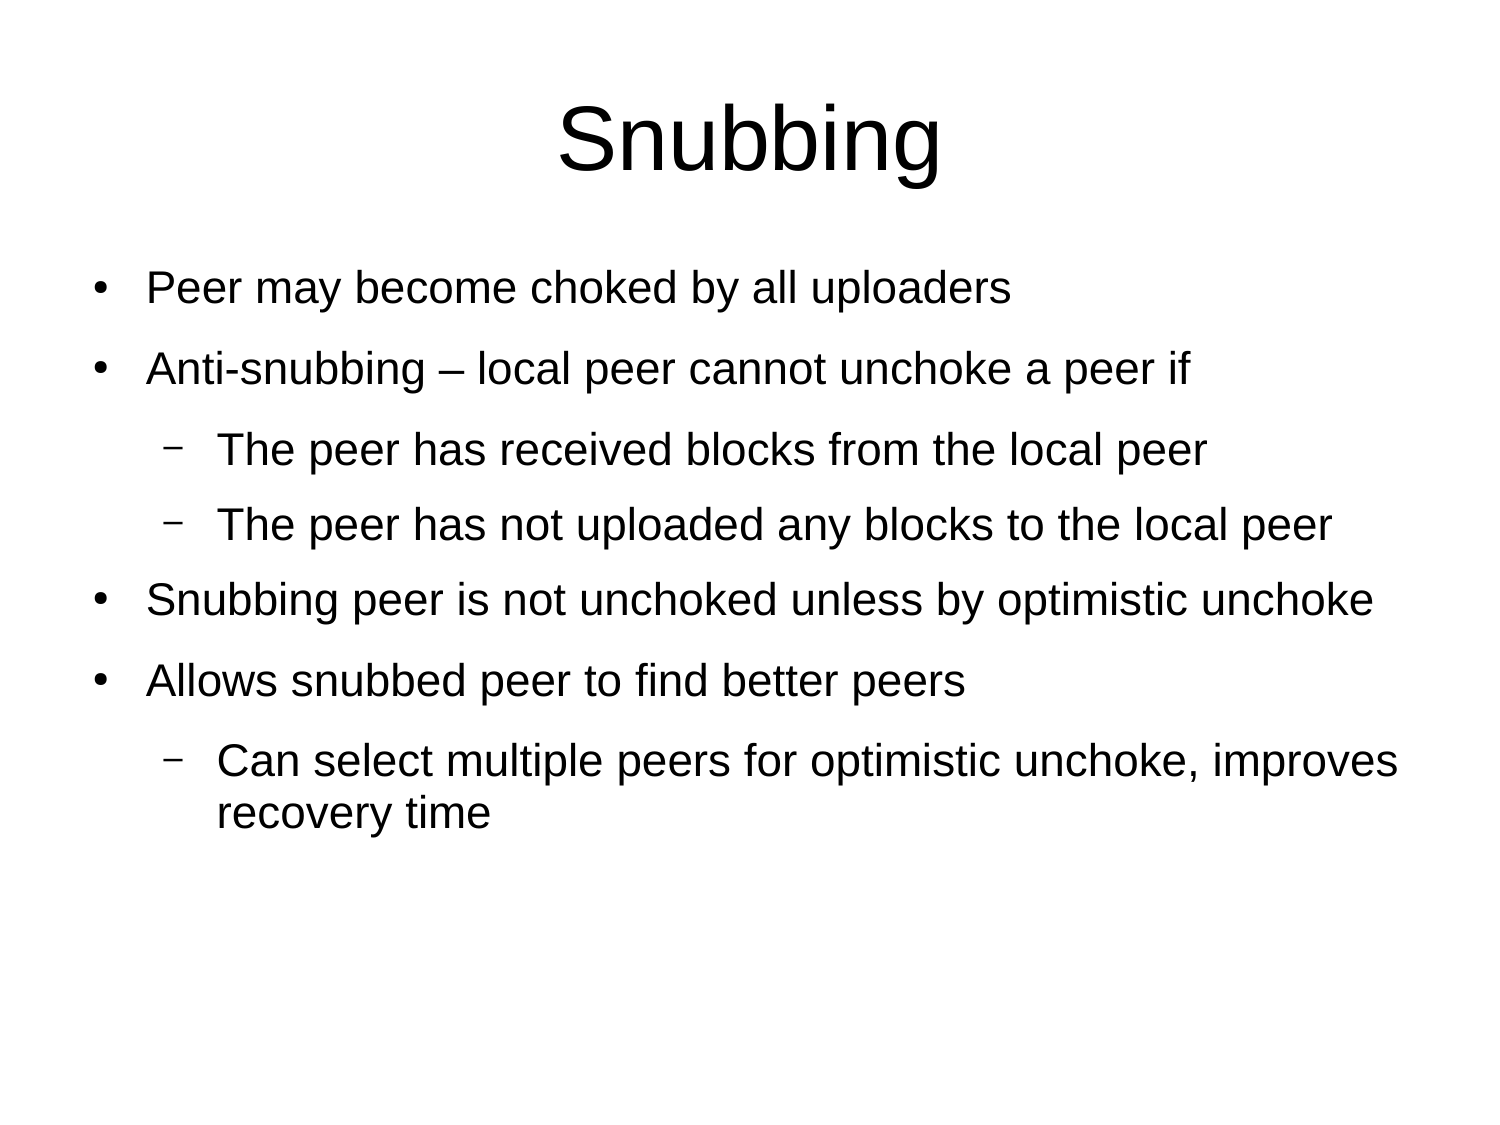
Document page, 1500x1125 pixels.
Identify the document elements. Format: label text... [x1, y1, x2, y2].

title Snubbing [75, 45, 1425, 233]
list Peer may become choked by all uploaders Anti-snubbing – local peer cannot unchoke a peer if The peer has received blocks from the local peer The peer has not uploaded any blocks to the local peer Snubbing peer is not unchoked unless by optimistic unchoke Allows snubbed peer to find better peers Can select multiple peers for optimistic unchoke, improves recovery time [75, 262, 1425, 916]
